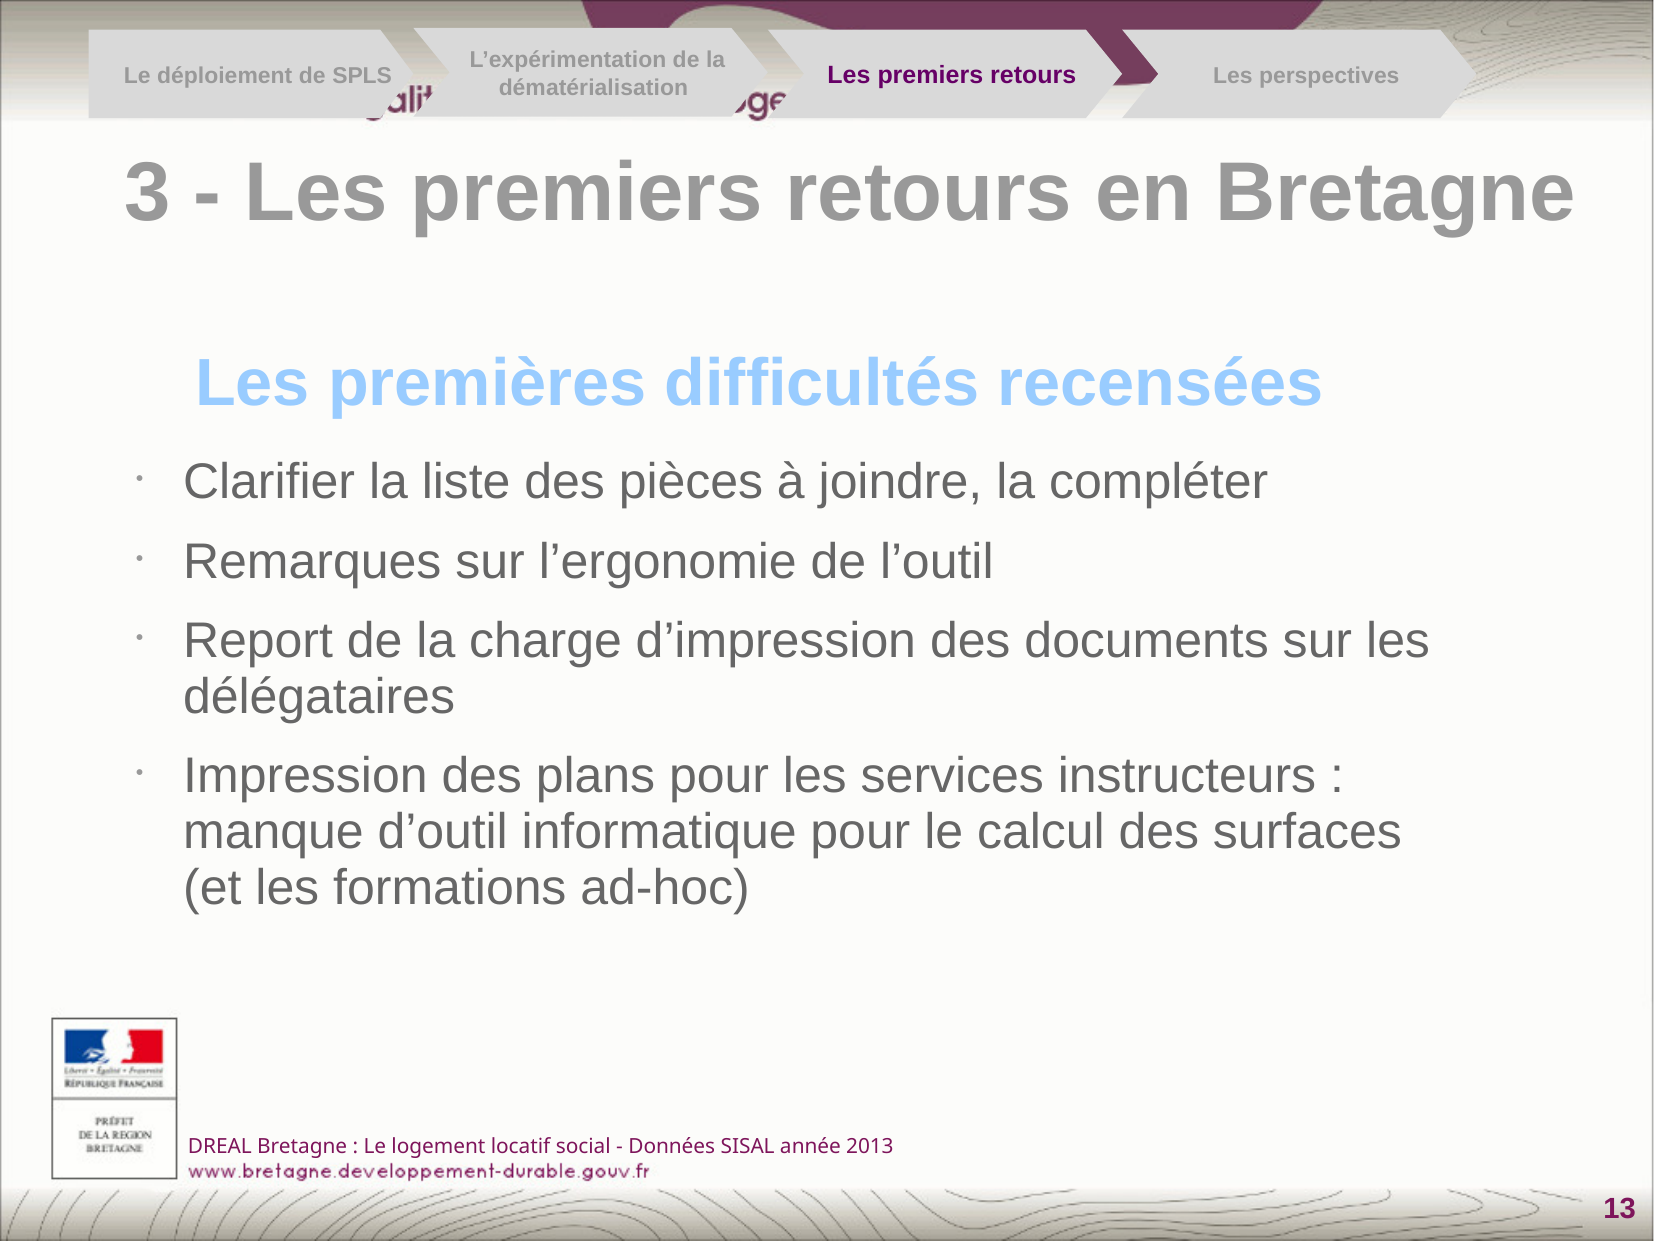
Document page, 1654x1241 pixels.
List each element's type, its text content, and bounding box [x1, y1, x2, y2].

list Les premières difficultés recensées Clarifier la liste des pièces à joindre, la compléter Remarques sur l’ergonomie de l’outil Report de la charge d’impression des documents sur les délégataires Impression des plans pour les services instructeurs : manque d’outil informatique pour le calcul des surfaces (et les formations ad-hoc) [118, 265, 1448, 990]
text_box Le déploiement de SPLS [88, 29, 414, 119]
text_box Les perspectives [1122, 29, 1477, 119]
picture [0, 0, 1654, 1241]
title 3 - Les premiers retours en Bretagne [106, 88, 1595, 296]
text_box L’expérimentation de la dématérialisation [413, 27, 768, 117]
text_box Les premiers retours [767, 29, 1123, 119]
